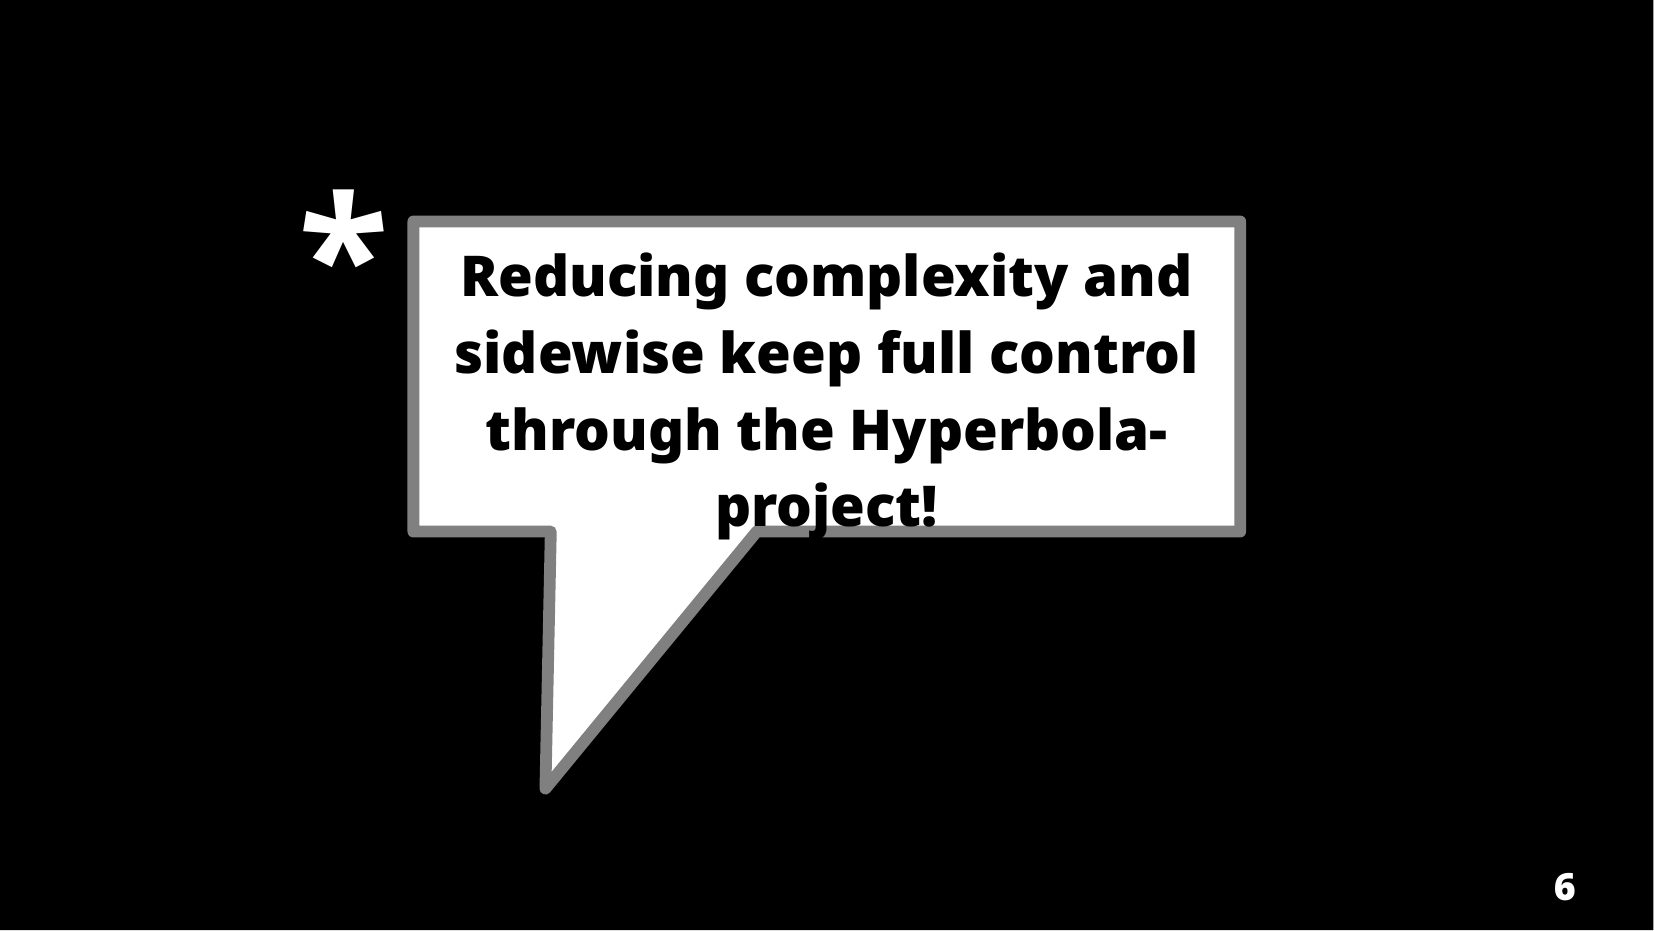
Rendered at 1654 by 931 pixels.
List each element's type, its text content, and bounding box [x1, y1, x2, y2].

title Reducing complexity and sidewise keep full control through the Hyperbola-project! [442, 236, 1211, 502]
